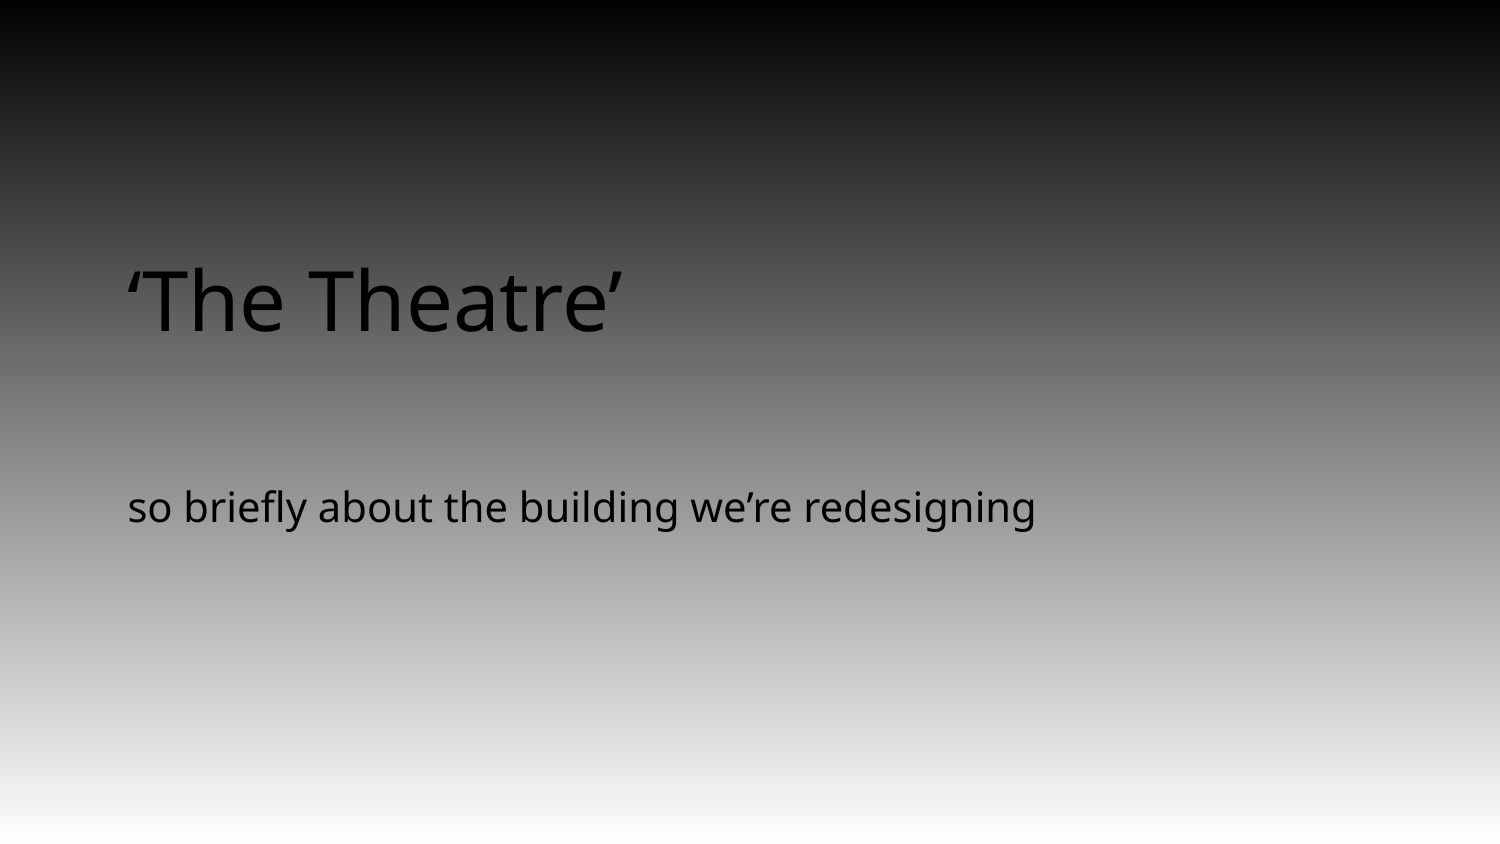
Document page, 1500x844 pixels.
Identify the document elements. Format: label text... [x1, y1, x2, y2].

subtitle so briefly about the building we’re redesigning [112, 465, 1388, 595]
title ‘The Theatre’ [112, 175, 1388, 364]
